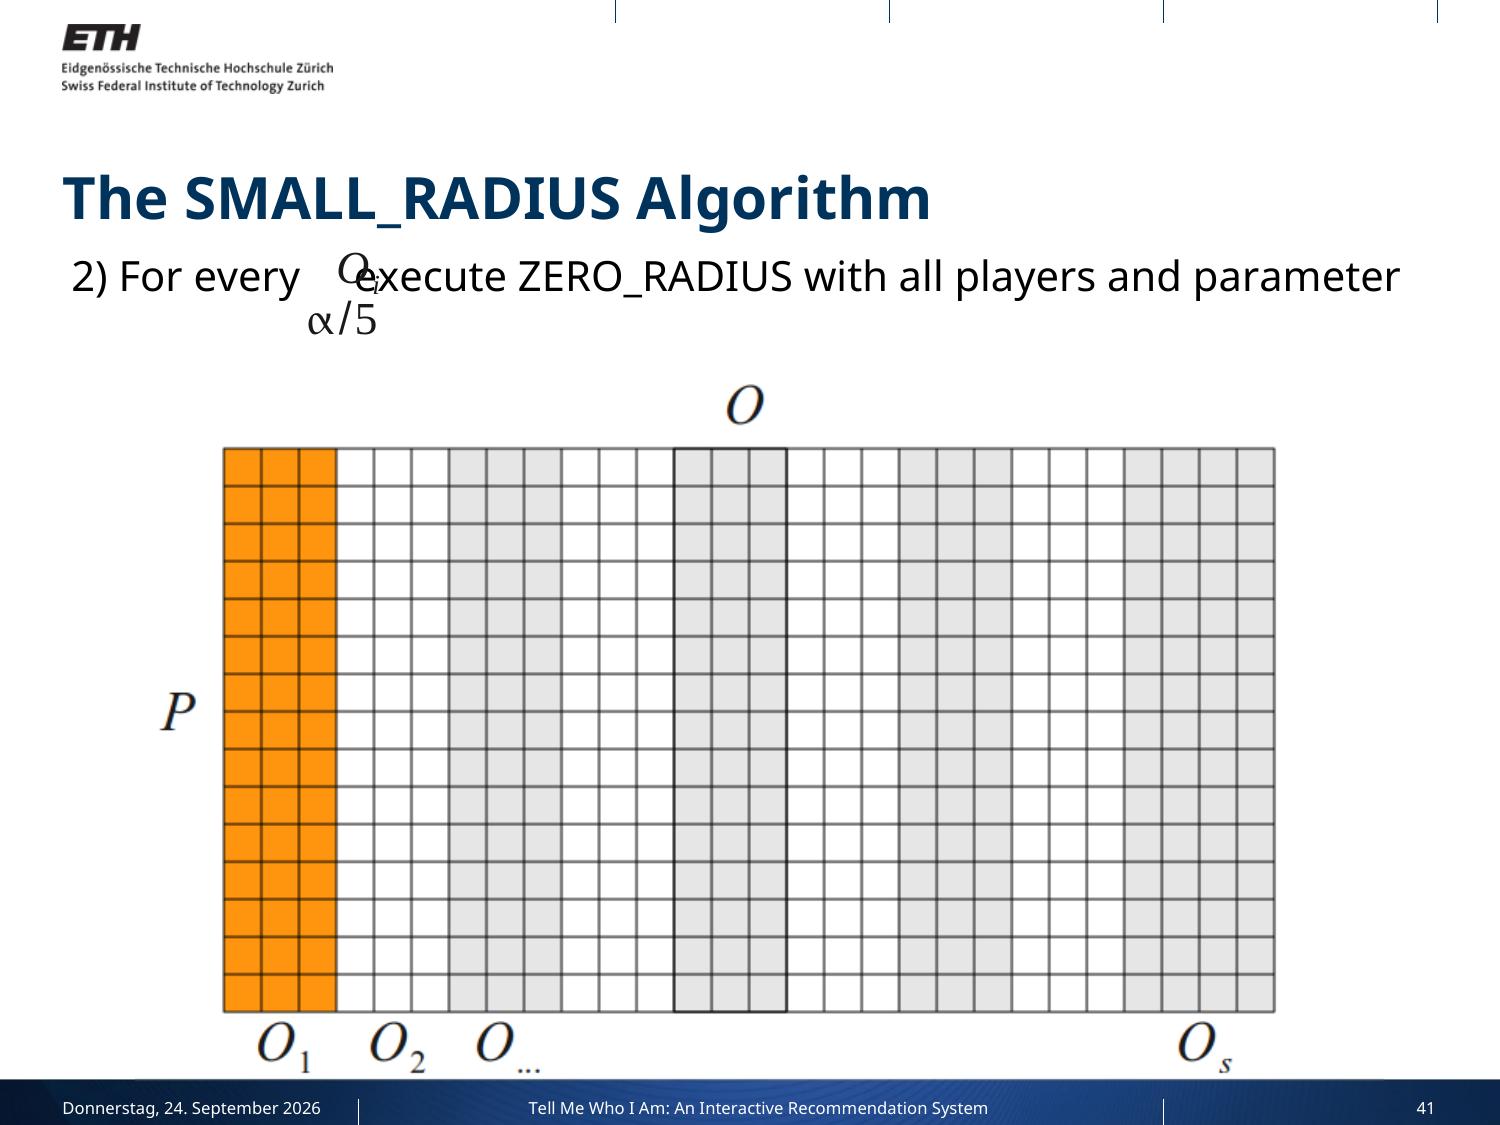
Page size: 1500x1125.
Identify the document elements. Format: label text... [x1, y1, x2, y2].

chart [300, 242, 386, 345]
title The SMALL_RADIUS Algorithm [62, 157, 1438, 296]
list 2) For every execute ZERO_RADIUS with all players and parameter [384, 246, 1447, 344]
picture [0, 369, 1500, 1125]
list 2) For every execute ZERO_RADIUS with all players and parameter [71, 246, 330, 344]
picture [62, 24, 333, 94]
